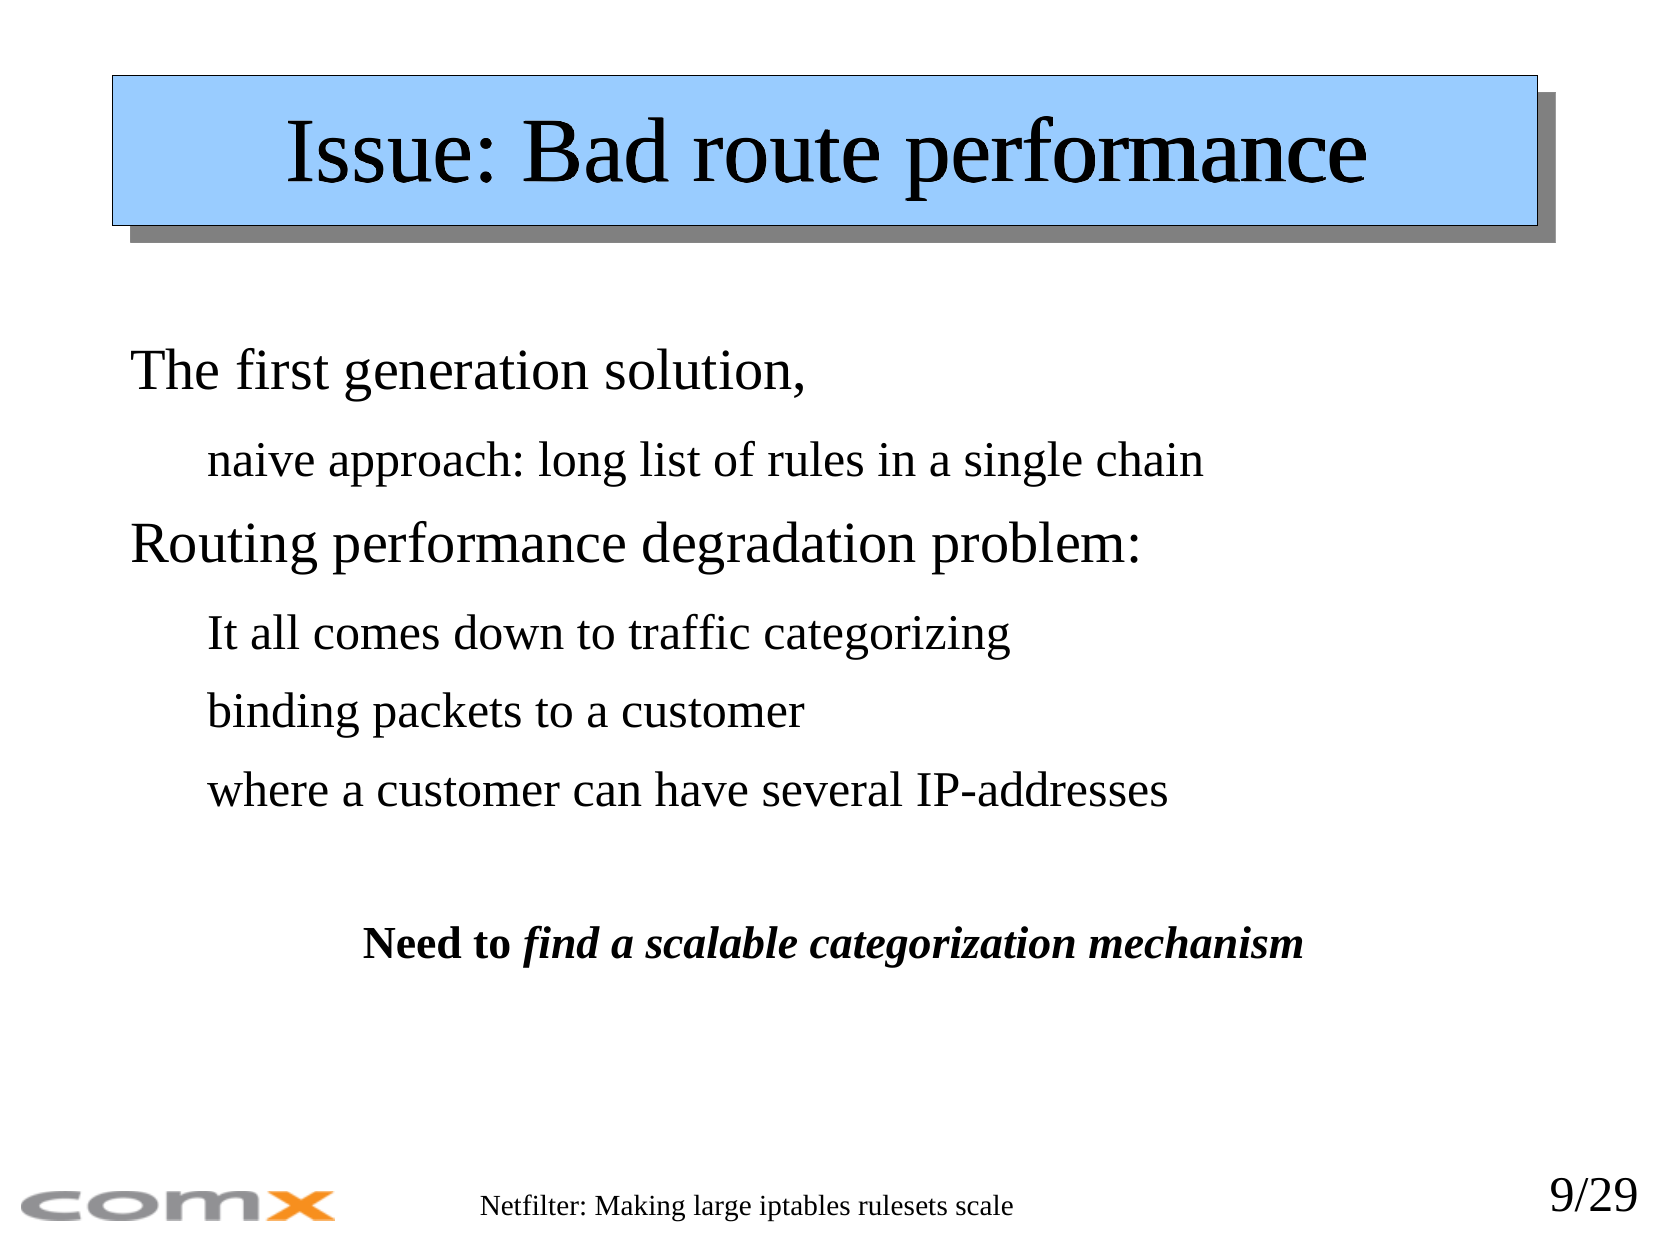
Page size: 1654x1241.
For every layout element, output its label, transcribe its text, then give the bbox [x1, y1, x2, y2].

picture [21, 1191, 335, 1221]
title Issue: Bad route performance [116, 90, 1538, 211]
list The first generation solution, naive approach: long list of rules in a single chain Routing performance degradation problem: It all comes down to traffic categorizing binding packets to a customer where a customer can have several IP-addresses Need to find a scalable categorization mechanism [112, 337, 1538, 1096]
